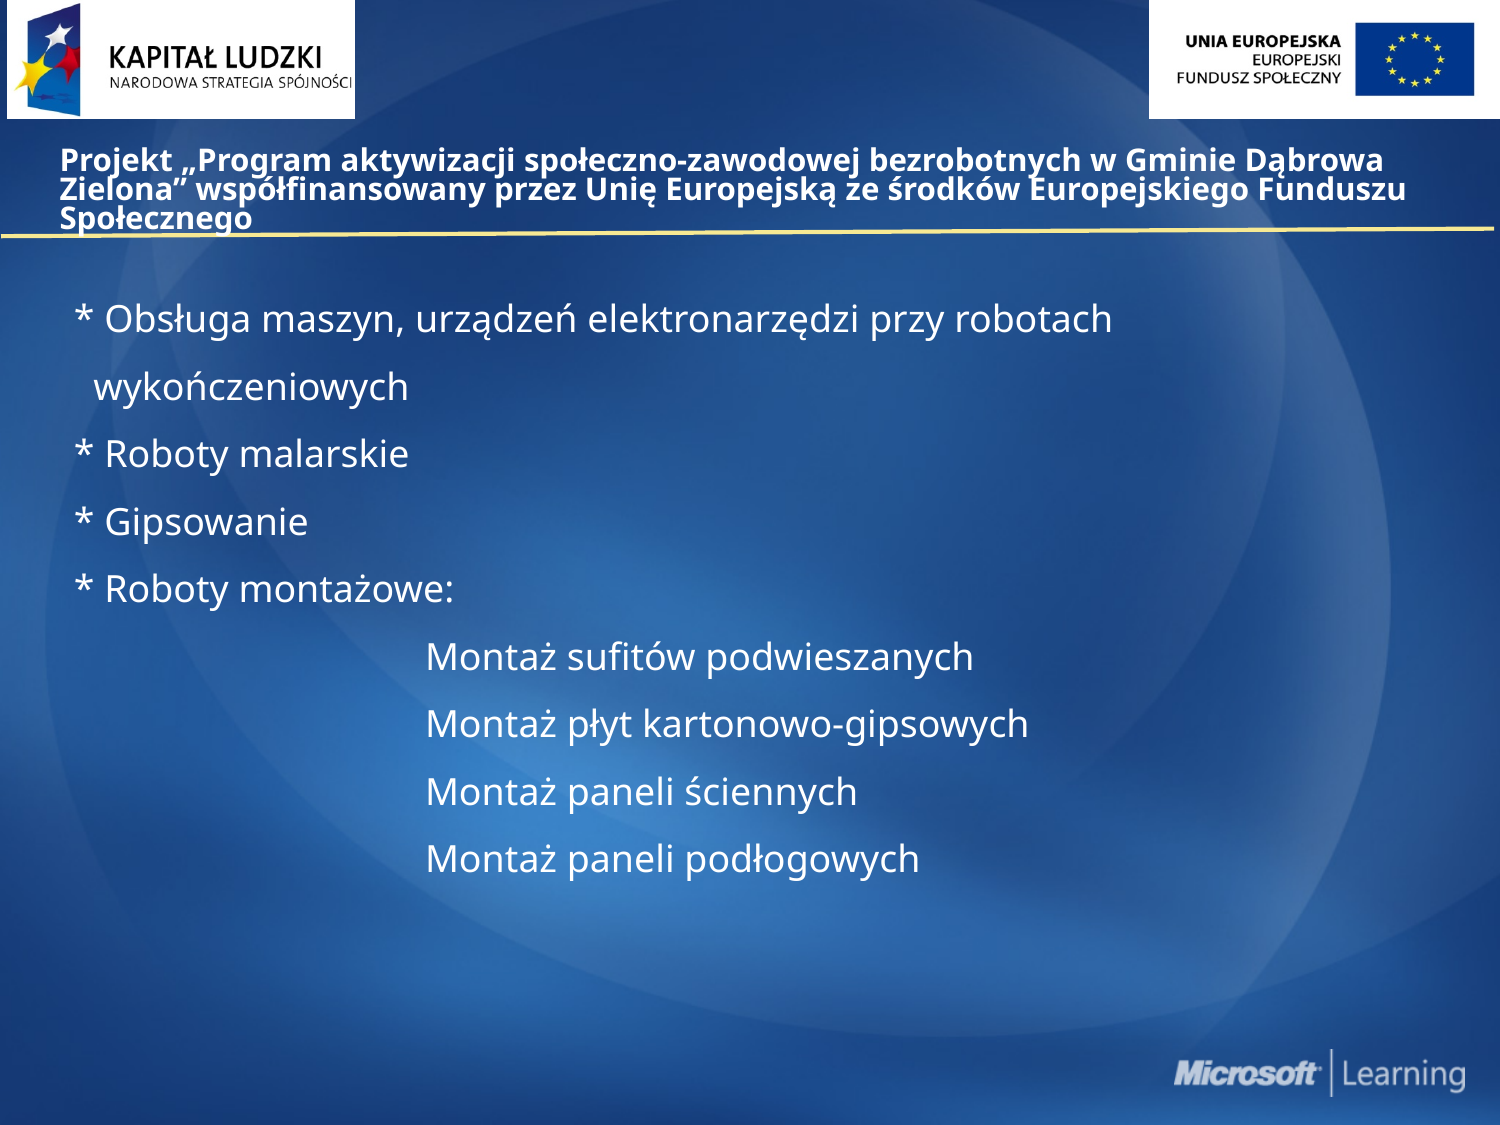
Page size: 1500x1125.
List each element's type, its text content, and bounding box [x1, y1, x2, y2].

picture [7, 0, 355, 119]
picture [1149, 0, 1500, 119]
text_box * Obsługa maszyn, urządzeń elektronarzędzi przy robotach wykończeniowych * Roboty malarskie * Gipsowanie * Roboty montażowe: Montaż sufitów podwieszanych Montaż płyt kartonowo-gipsowych Montaż paneli ściennych Montaż paneli podłogowych [59, 265, 1418, 1093]
text_box Projekt „Program aktywizacji społeczno-zawodowej bezrobotnych w Gminie Dąbrowa Zielona” współfinansowany przez Unię Europejską ze środków Europejskiego Funduszu Społecznego [59, 147, 1418, 237]
